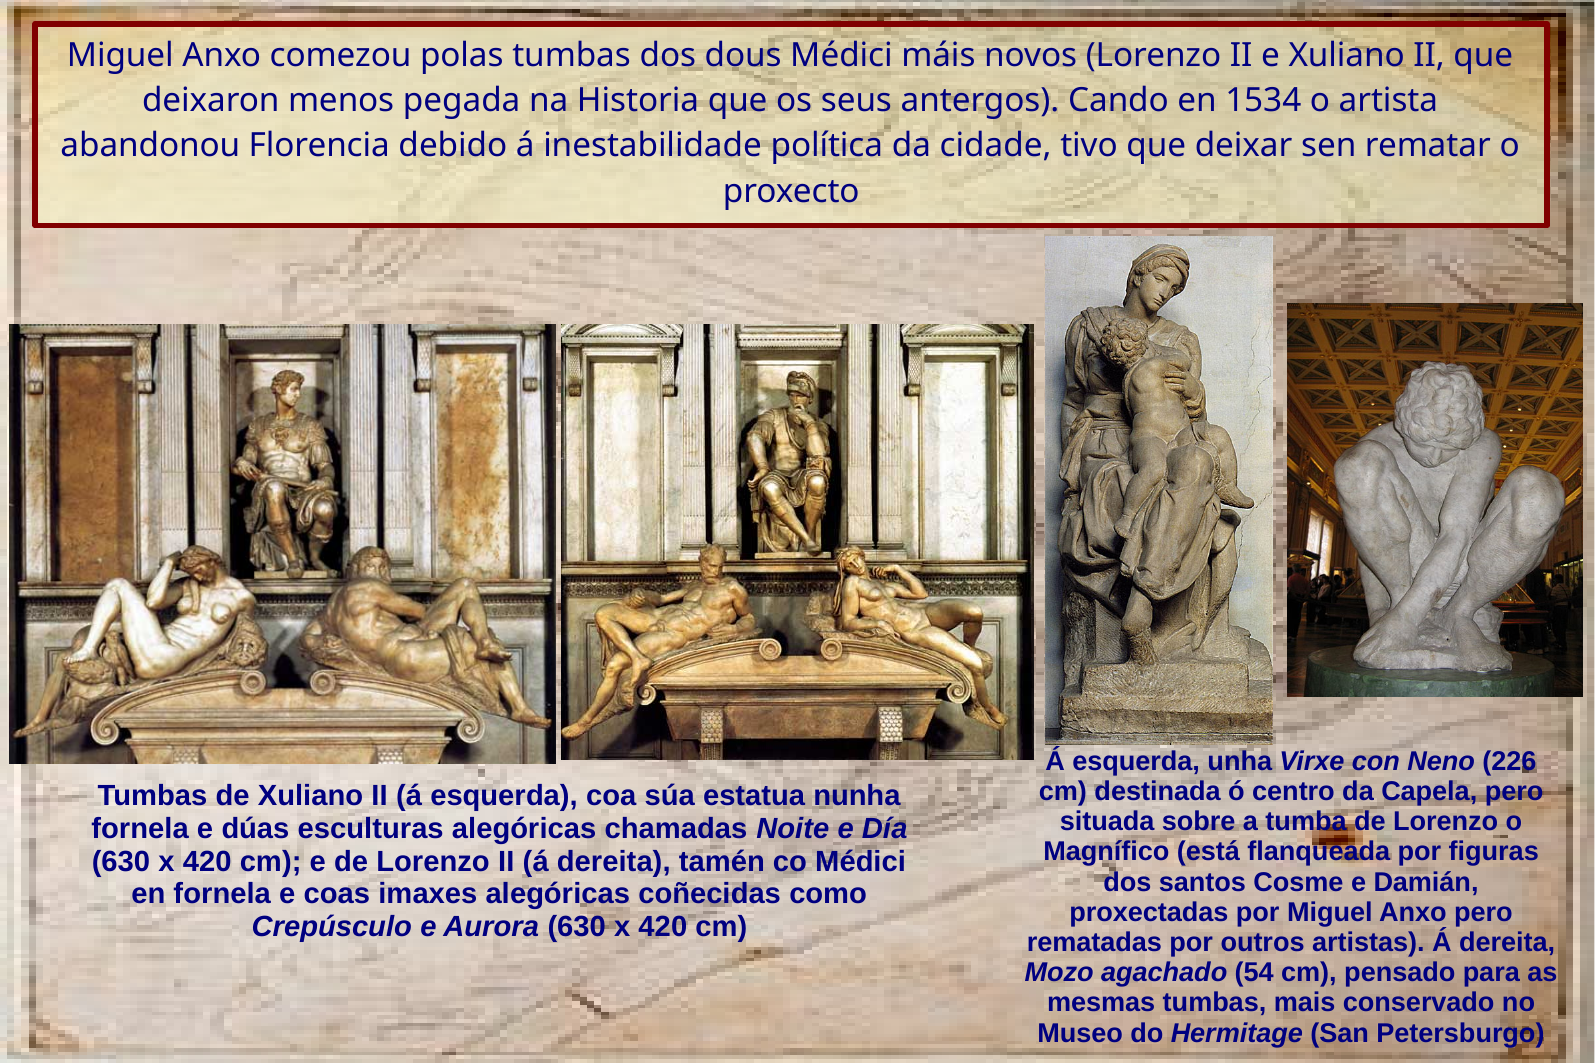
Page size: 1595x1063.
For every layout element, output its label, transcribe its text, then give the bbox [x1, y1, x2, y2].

picture [0, 0, 1595, 1063]
text_box Tumbas de Xuliano II (á esquerda), coa súa estatua nunha fornela e dúas esculturas alegóricas chamadas Noite e Día (630 x 420 cm); e de Lorenzo II (á dereita), tamén co Médici en fornela e coas imaxes alegóricas coñecidas como Crepúsculo e Aurora (630 x 420 cm) [76, 771, 963, 951]
text_box Miguel Anxo comezou polas tumbas dos dous Médici máis novos (Lorenzo II e Xuliano II, que deixaron menos pegada na Historia que os seus antergos). Cando en 1534 o artista abandonou Florencia debido á inestabilidade política da cidade, tivo que deixar sen rematar o proxecto [35, 23, 1548, 226]
text_box Á esquerda, unha Virxe con Neno (226 cm) destinada ó centro da Capela, pero situada sobre a tumba de Lorenzo o Magnífico (está flanqueada por figuras dos santos Cosme e Damián, proxectadas por Miguel Anxo pero rematadas por outros artistas). Á dereita, Mozo agachado (54 cm), pensado para as mesmas tumbas, mais conservado no Museo do Hermitage (San Petersburgo) [1009, 738, 1577, 1056]
